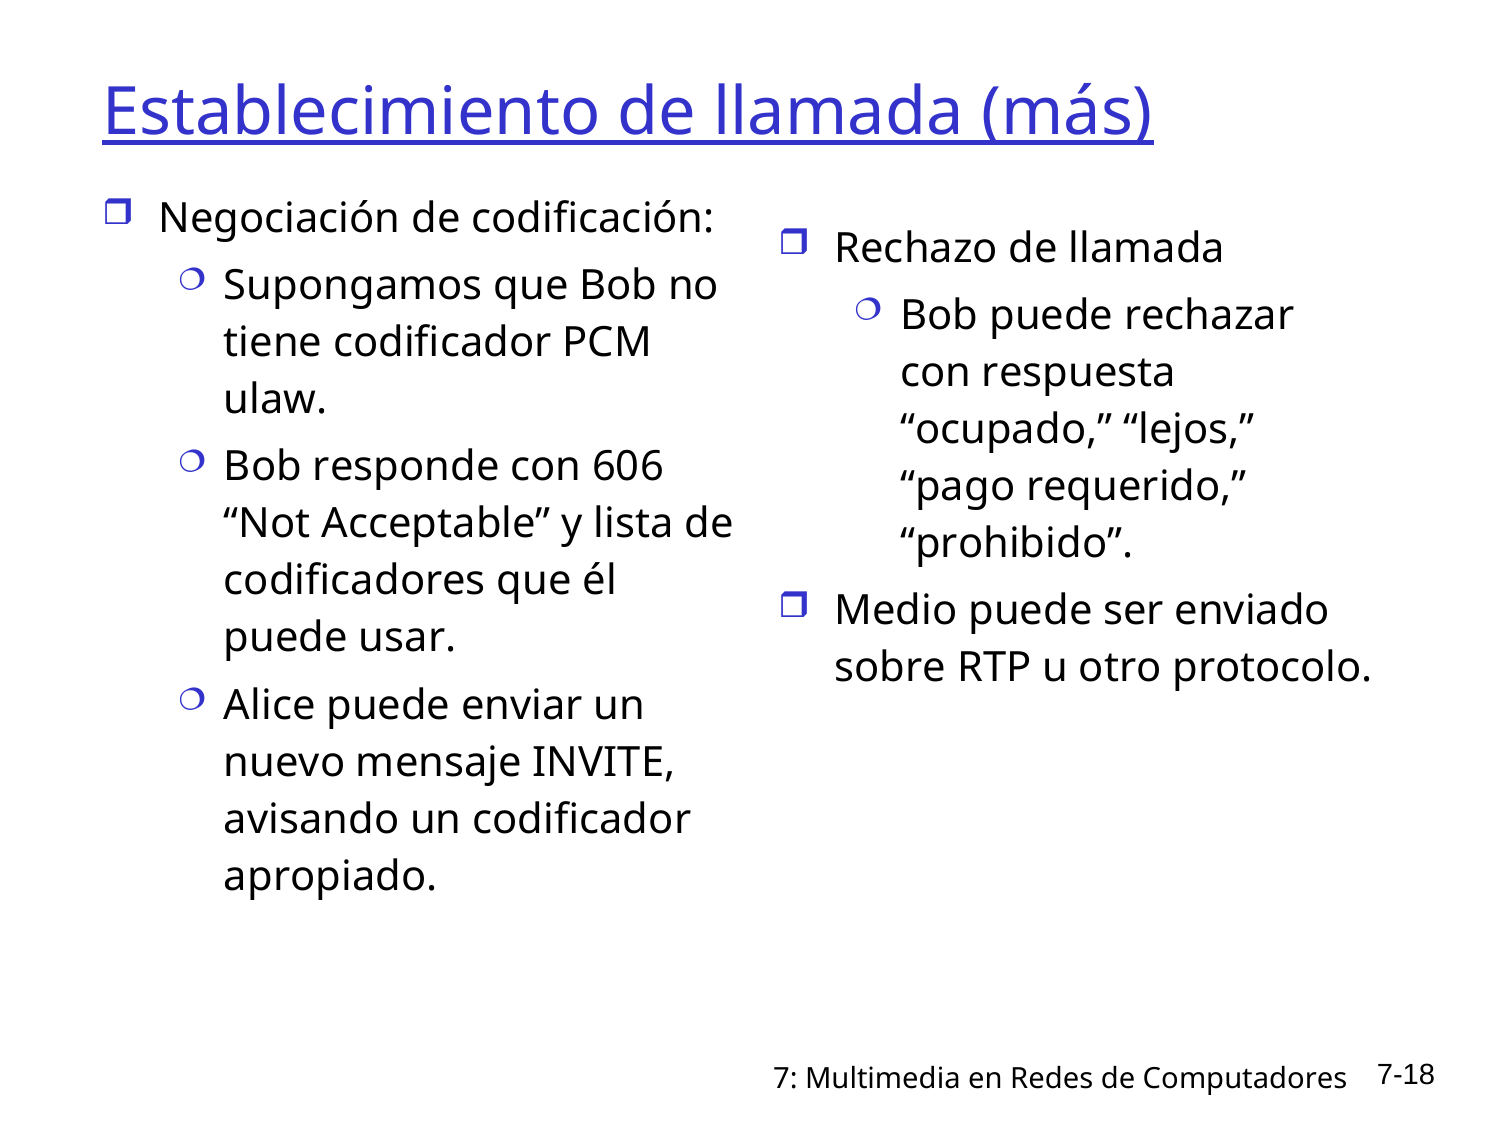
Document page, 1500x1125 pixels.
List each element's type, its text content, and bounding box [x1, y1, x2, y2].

list Negociación de codificación: Supongamos que Bob no tiene codificador PCM ulaw. Bob responde con 606 “Not Acceptable” y lista de codificadores que él puede usar. Alice puede enviar un nuevo mensaje INVITE, avisando un codificador apropiado. [87, 179, 751, 985]
title Establecimiento de llamada (más) [87, 37, 1363, 181]
list Rechazo de llamada Bob puede rechazar con respuesta “ocupado,” “lejos,” “pago requerido,” “prohibido”. Medio puede ser enviado sobre RTP u otro protocolo. [763, 209, 1389, 1016]
